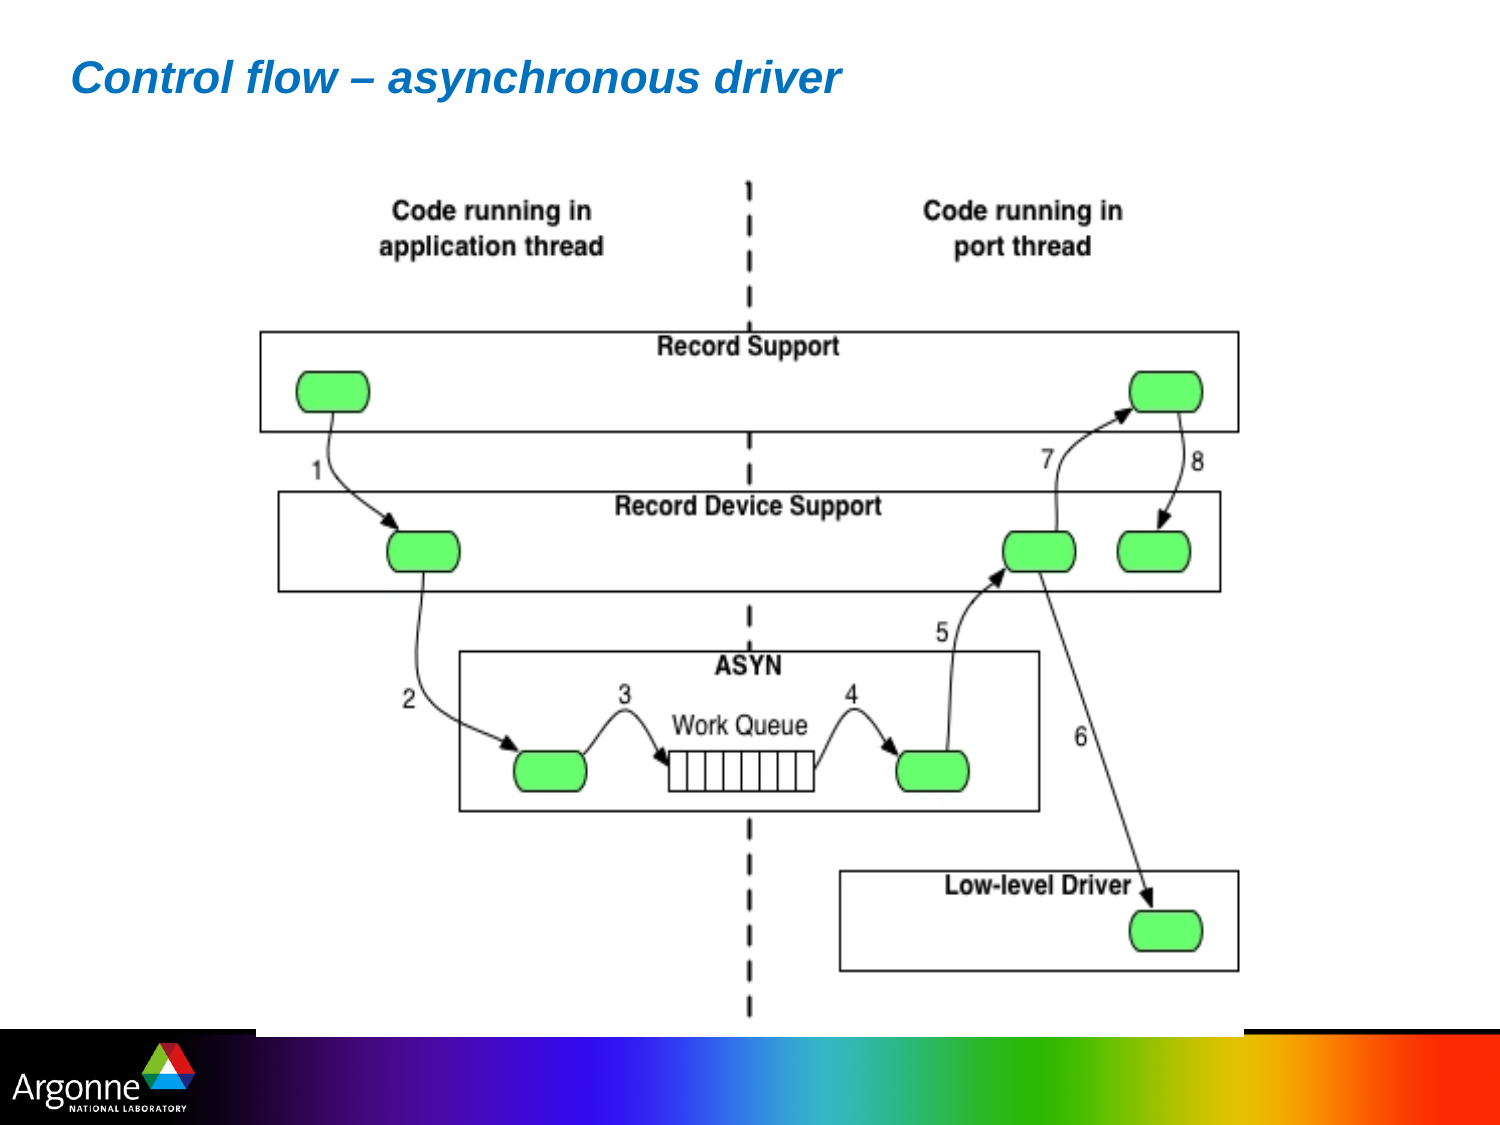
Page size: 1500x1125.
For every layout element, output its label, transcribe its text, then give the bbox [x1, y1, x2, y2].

picture [0, 174, 1500, 1125]
title Control flow – asynchronous driver [55, 54, 1361, 112]
